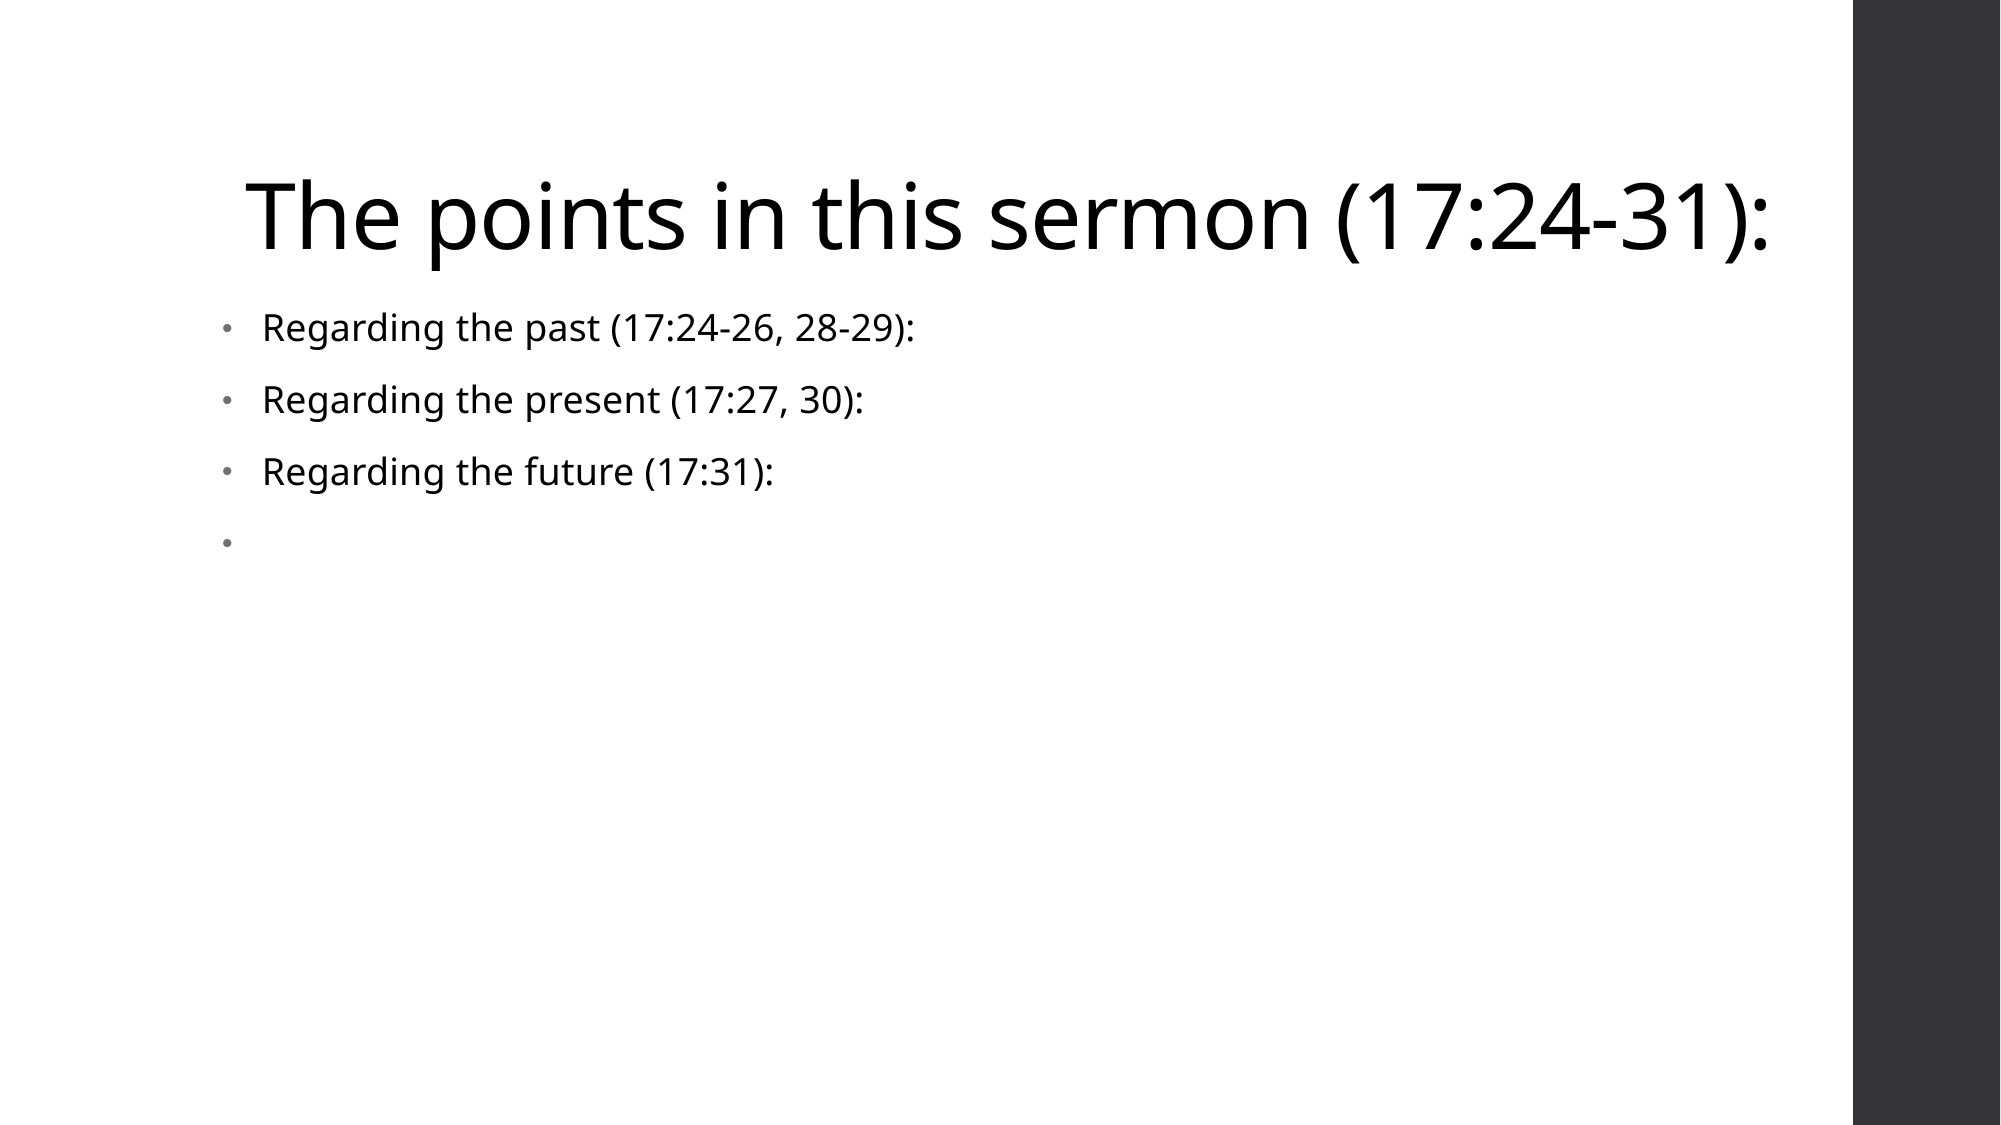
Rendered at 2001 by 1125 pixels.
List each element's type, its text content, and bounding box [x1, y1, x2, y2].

list Regarding the past (17:24-26, 28-29): Regarding the present (17:27, 30): Regarding the future (17:31): [206, 299, 1617, 1014]
title The points in this sermon (17:24-31): [206, 60, 1797, 278]
